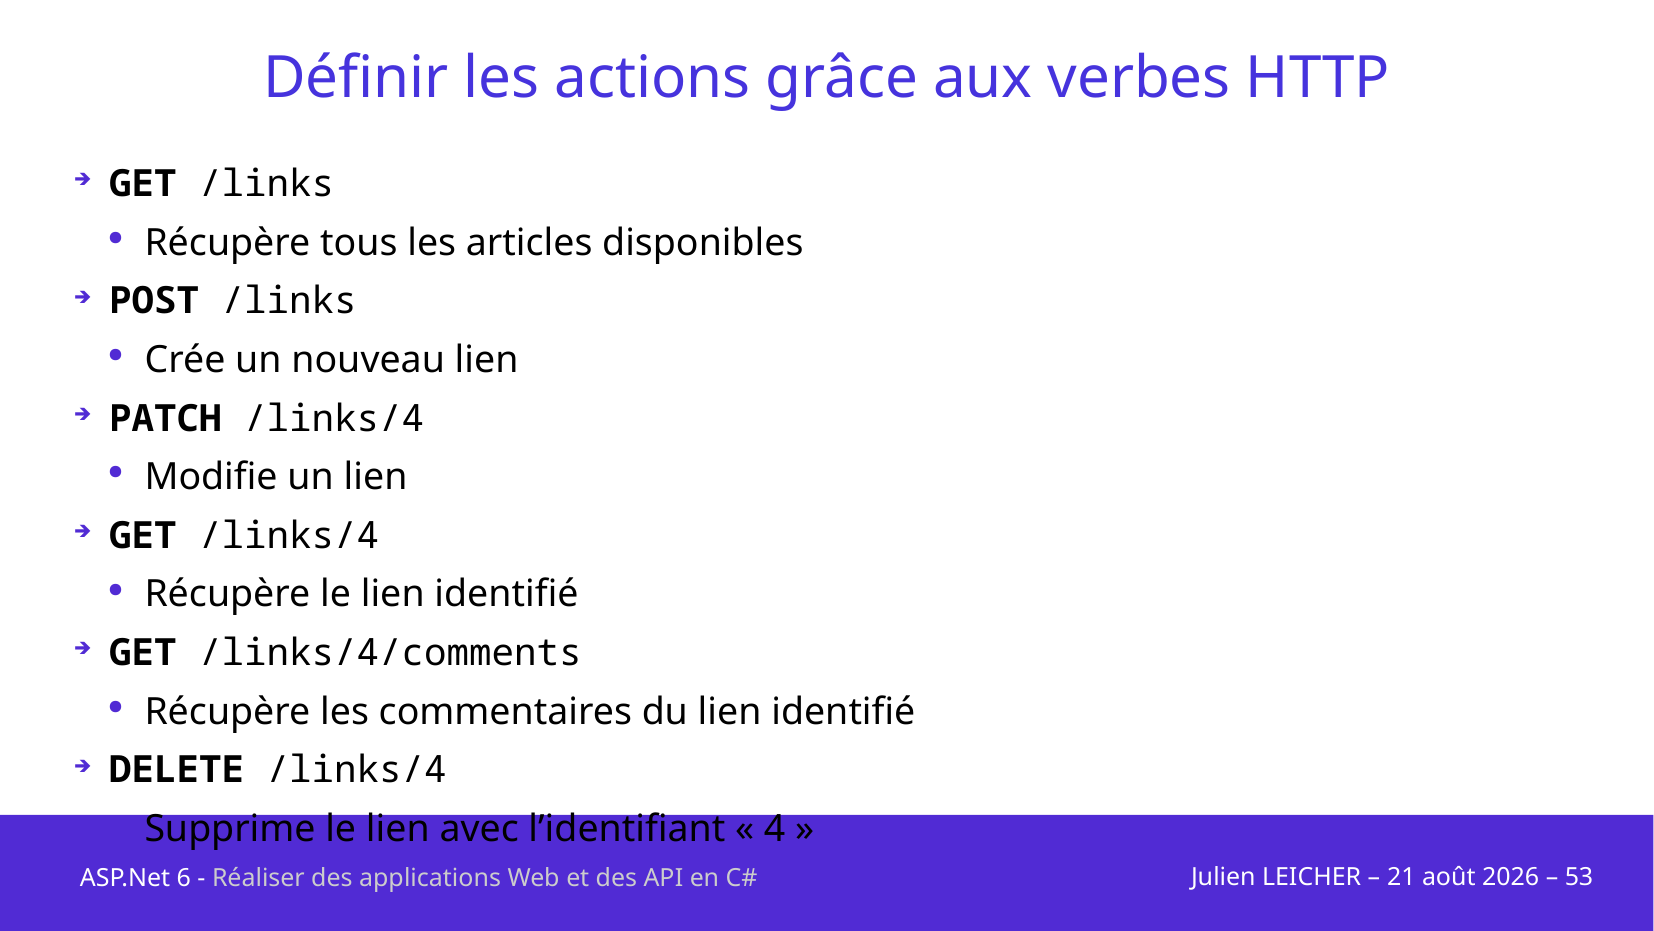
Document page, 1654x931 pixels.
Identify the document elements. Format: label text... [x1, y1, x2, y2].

text_box Julien LEICHER – 28 févr. 2022 – <numéro> [0, 814, 1654, 931]
text_box GET /links Récupère tous les articles disponibles POST /links Crée un nouveau lien PATCH /links/4 Modifie un lien GET /links/4 Récupère le lien identifié GET /links/4/comments Récupère les commentaires du lien identifié DELETE /links/4 Supprime le lien avec l’identifiant « 4 » [59, 141, 1595, 791]
text_box ASP.Net 6 - Réaliser des applications Web et des API en C# [64, 852, 798, 898]
text_box Définir les actions grâce aux verbes HTTP [0, 27, 1654, 113]
